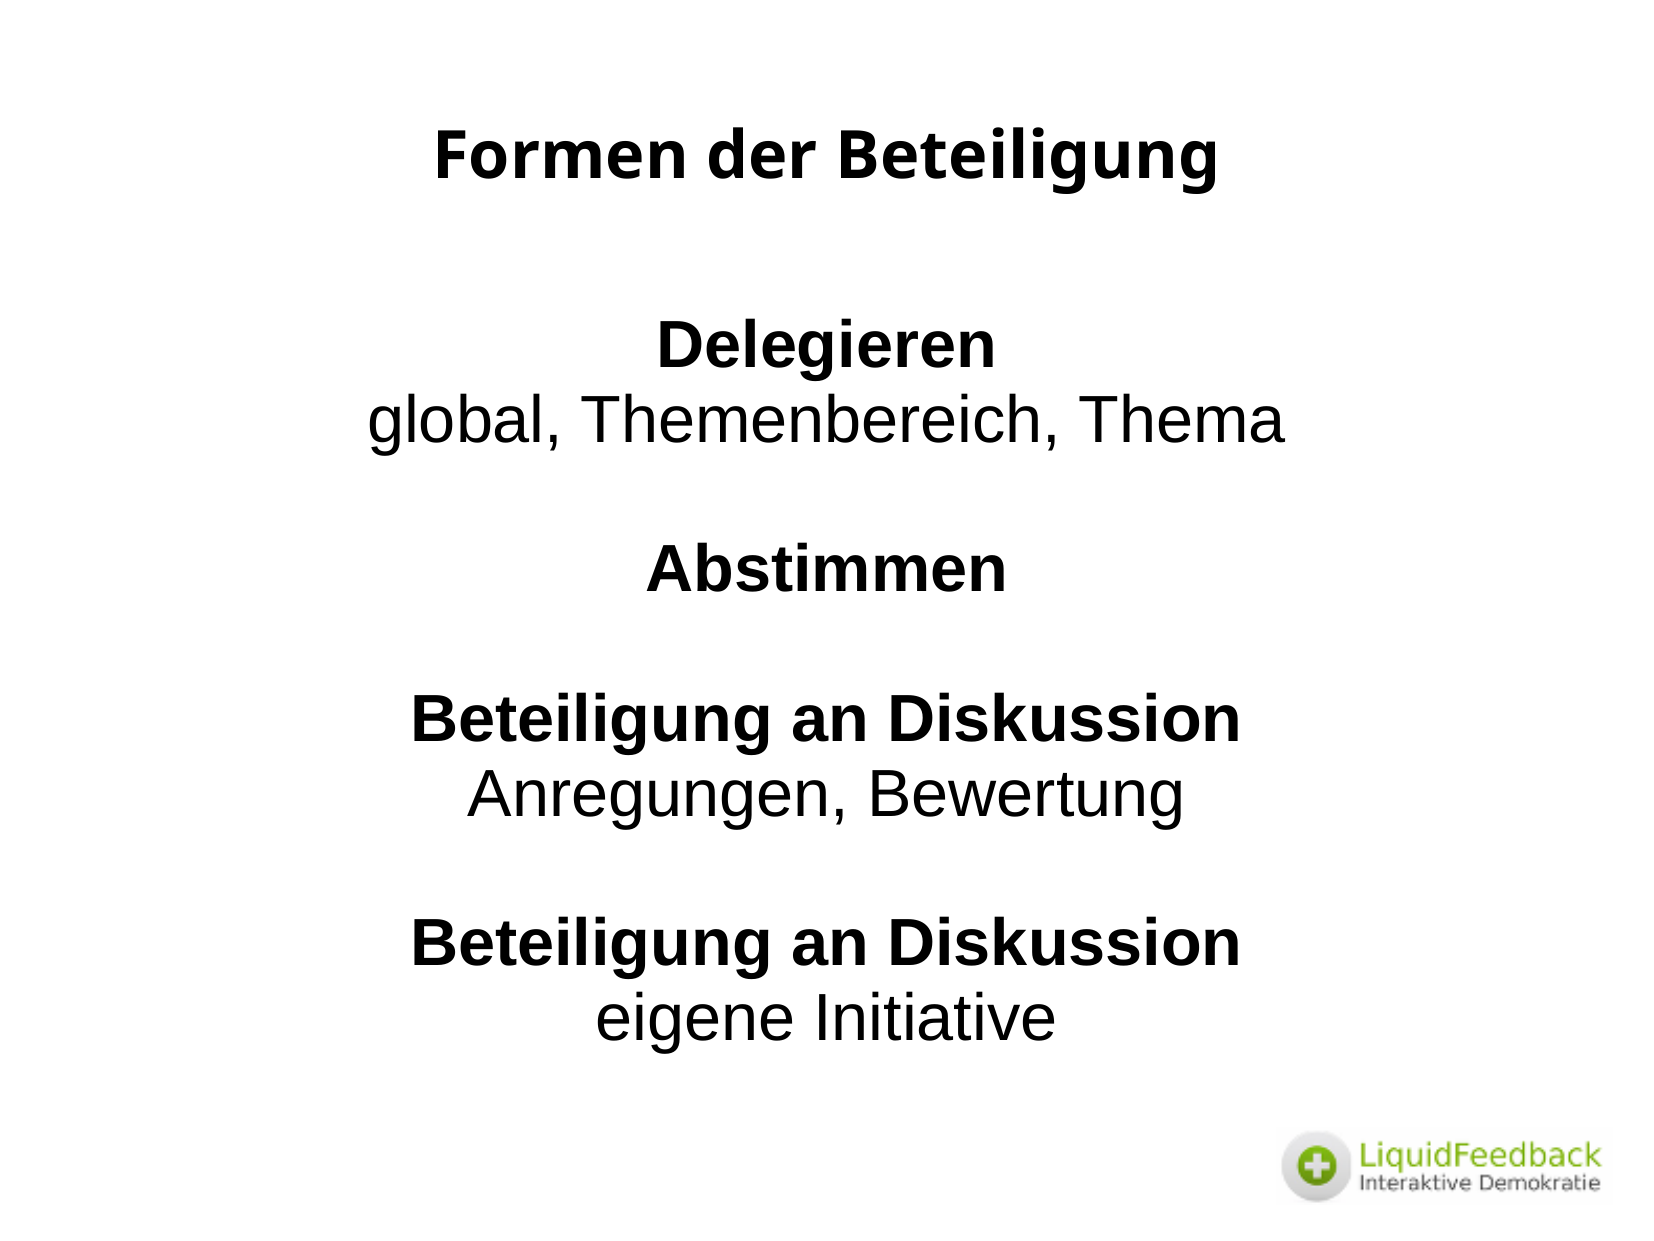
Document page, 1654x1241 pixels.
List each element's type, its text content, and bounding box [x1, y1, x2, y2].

picture [1276, 1127, 1613, 1205]
subtitle Delegieren global, Themenbereich, Thema Abstimmen Beteiligung an Diskussion Anregungen, Bewertung Beteiligung an Diskussion eigene Initiative [82, 219, 1571, 1180]
title Formen der Beteiligung [82, 49, 1571, 219]
